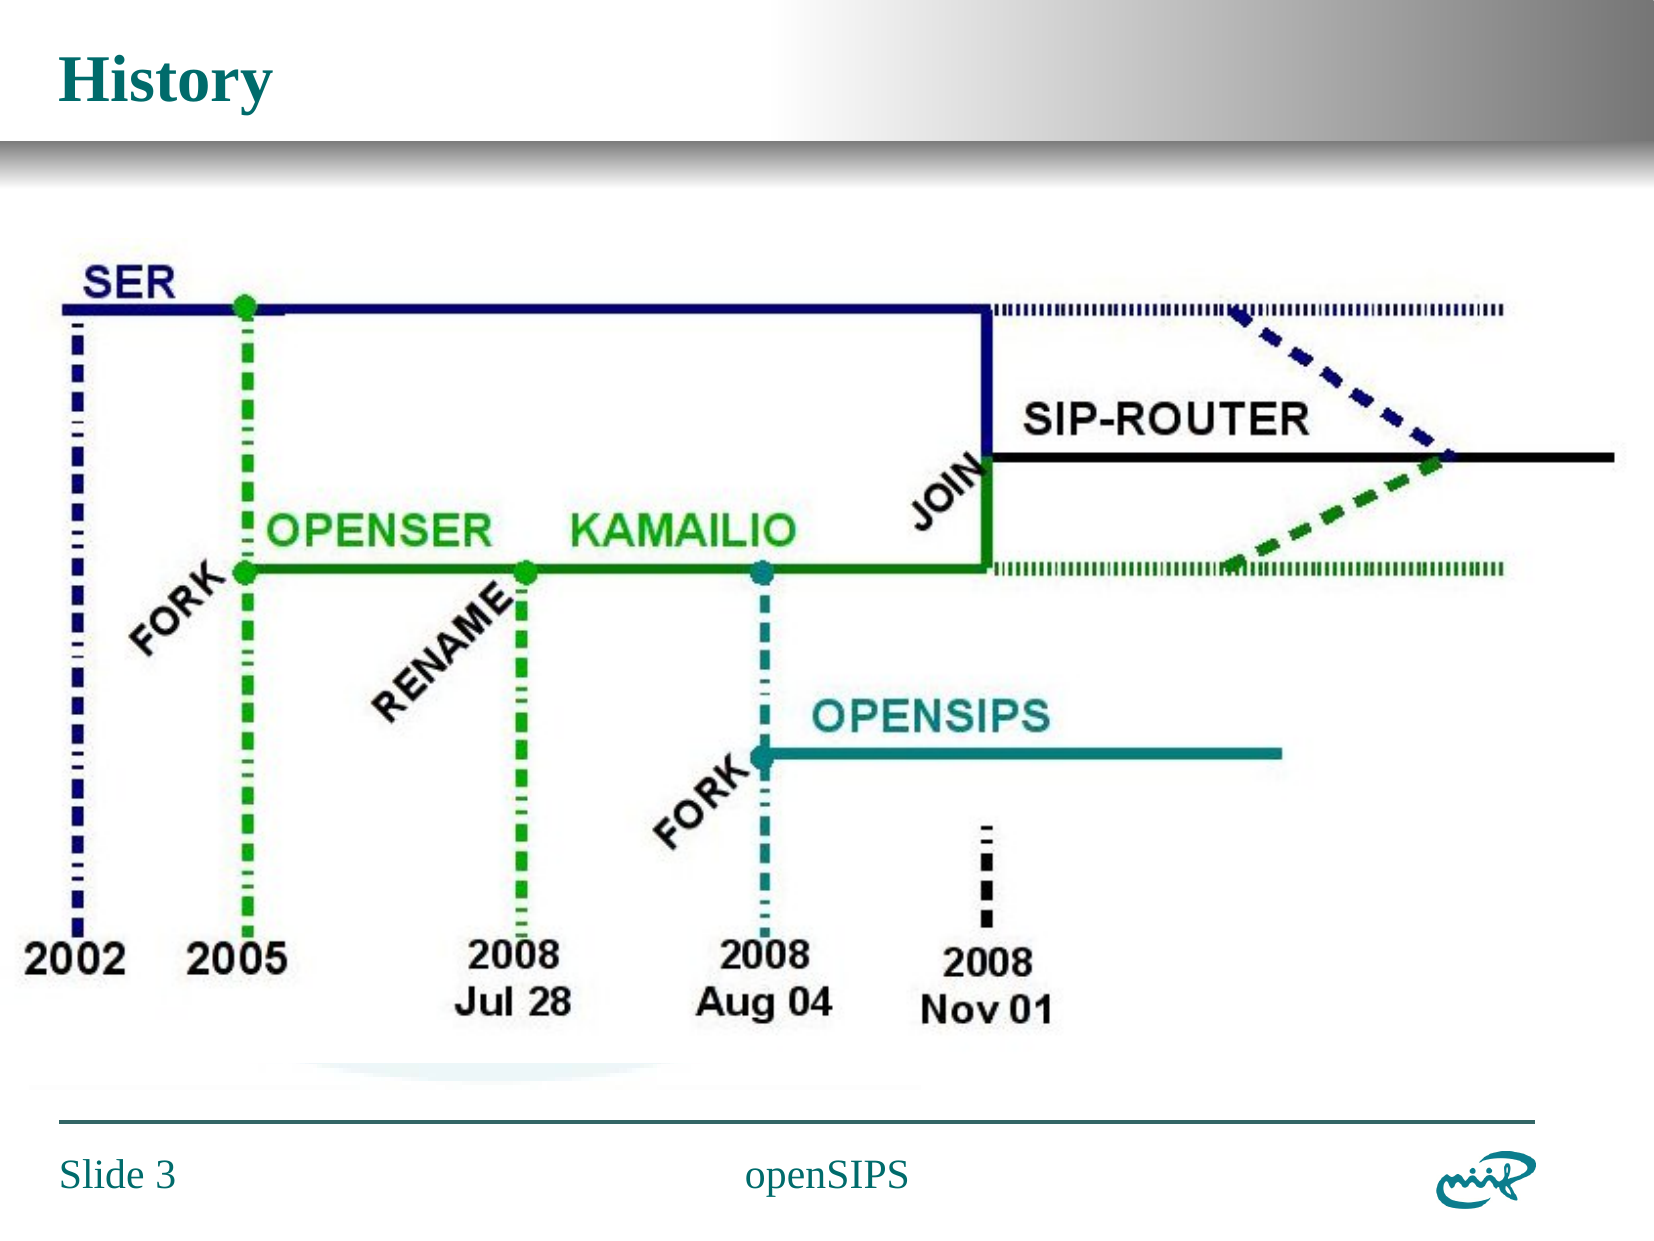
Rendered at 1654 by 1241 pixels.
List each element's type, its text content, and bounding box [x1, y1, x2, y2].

picture [1436, 1151, 1536, 1209]
picture [0, 238, 1654, 1090]
title History [59, 29, 1418, 128]
